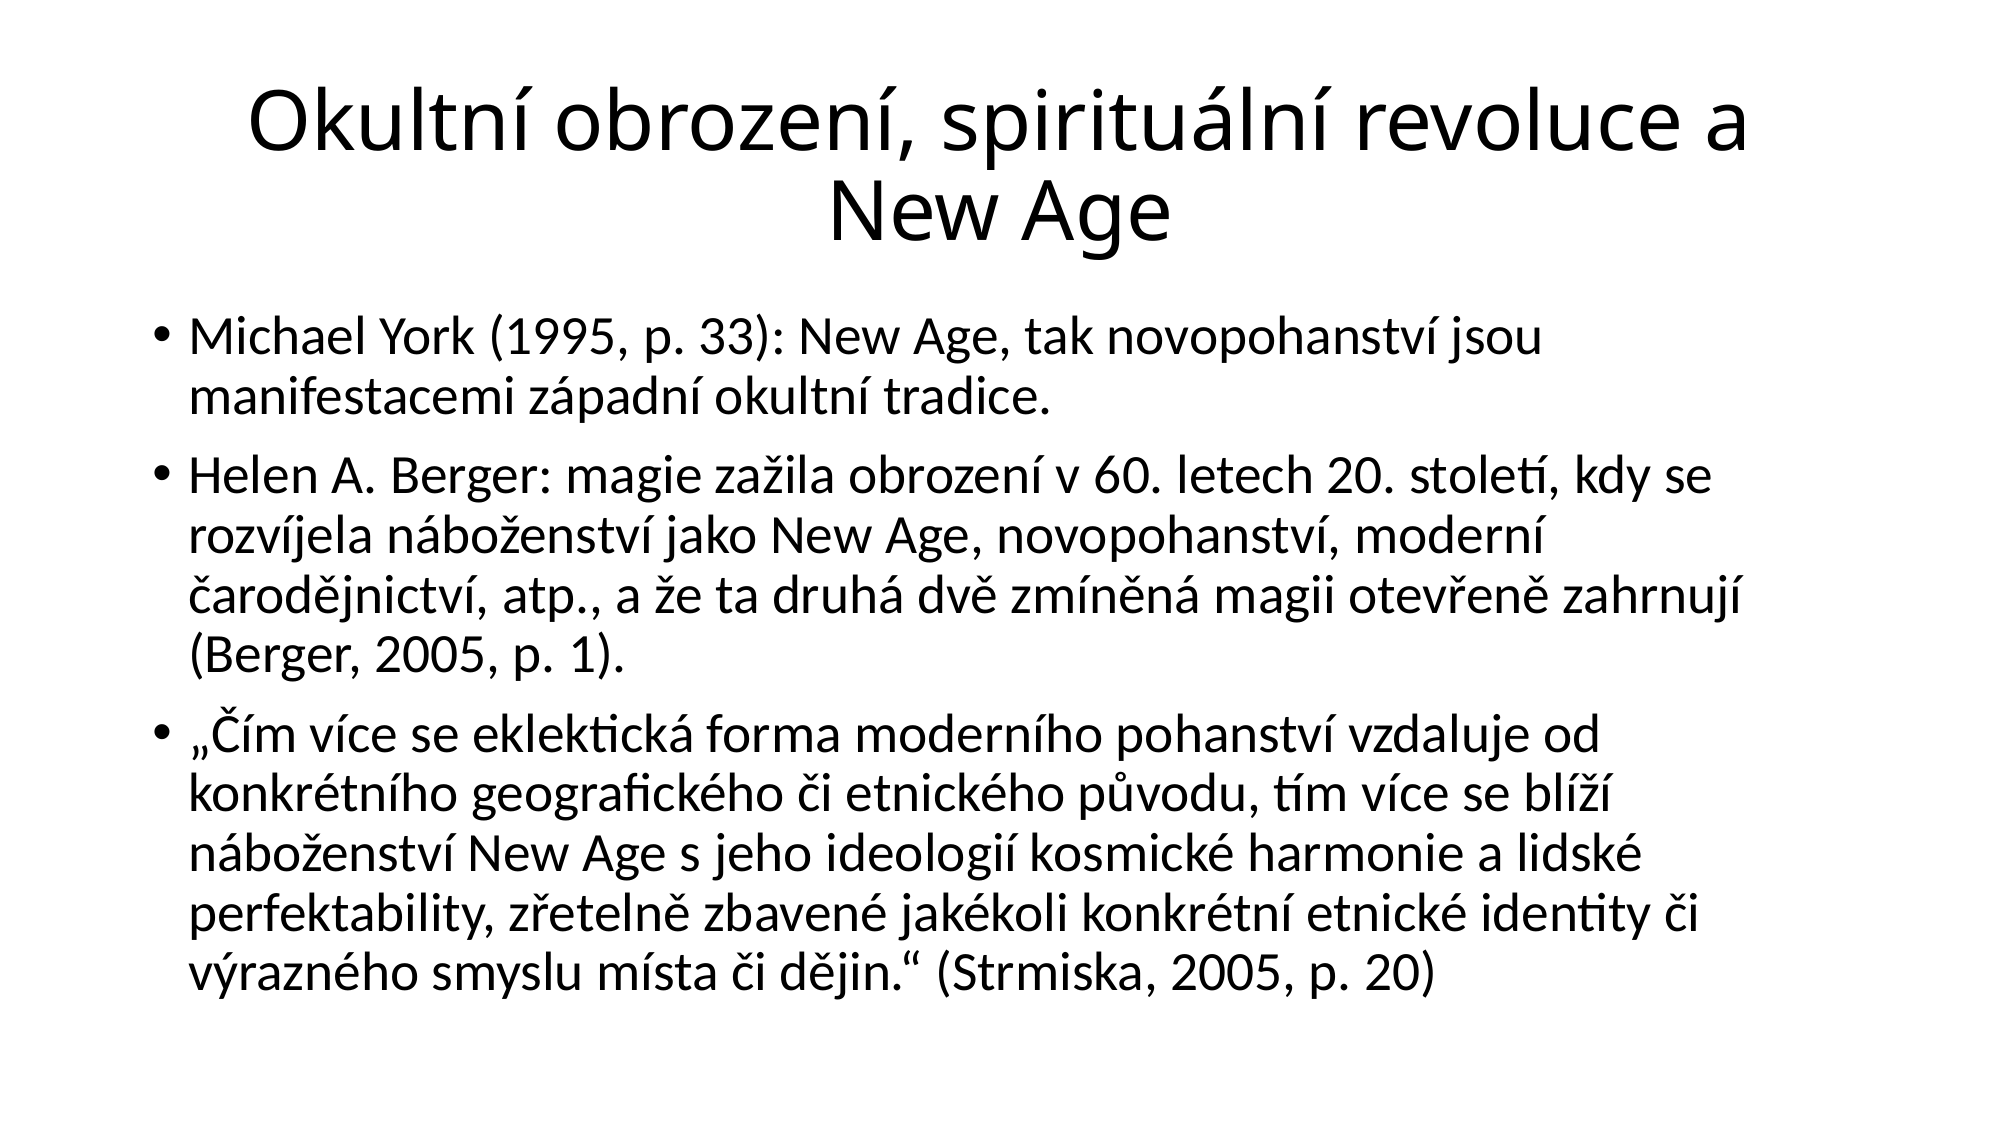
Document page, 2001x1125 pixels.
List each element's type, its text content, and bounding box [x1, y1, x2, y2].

title Okultní obrození, spirituální revoluce a New Age [137, 59, 1863, 278]
list Michael York (1995, p. 33): New Age, tak novopohanství jsou manifestacemi západní okultní tradice. Helen A. Berger: magie zažila obrození v 60. letech 20. století, kdy se rozvíjela náboženství jako New Age, novopohanství, moderní čarodějnictví, atp., a že ta druhá dvě zmíněná magii otevřeně zahrnují (Berger, 2005, p. 1). „Čím více se eklektická forma moderního pohanství vzdaluje od konkrétního geografického či etnického původu, tím více se blíží náboženství New Age s jeho ideologií kosmické harmonie a lidské perfektability, zřetelně zbavené jakékoli konkrétní etnické identity či výrazného smyslu místa či dějin.“ (Strmiska, 2005, p. 20) [137, 299, 1863, 1014]
